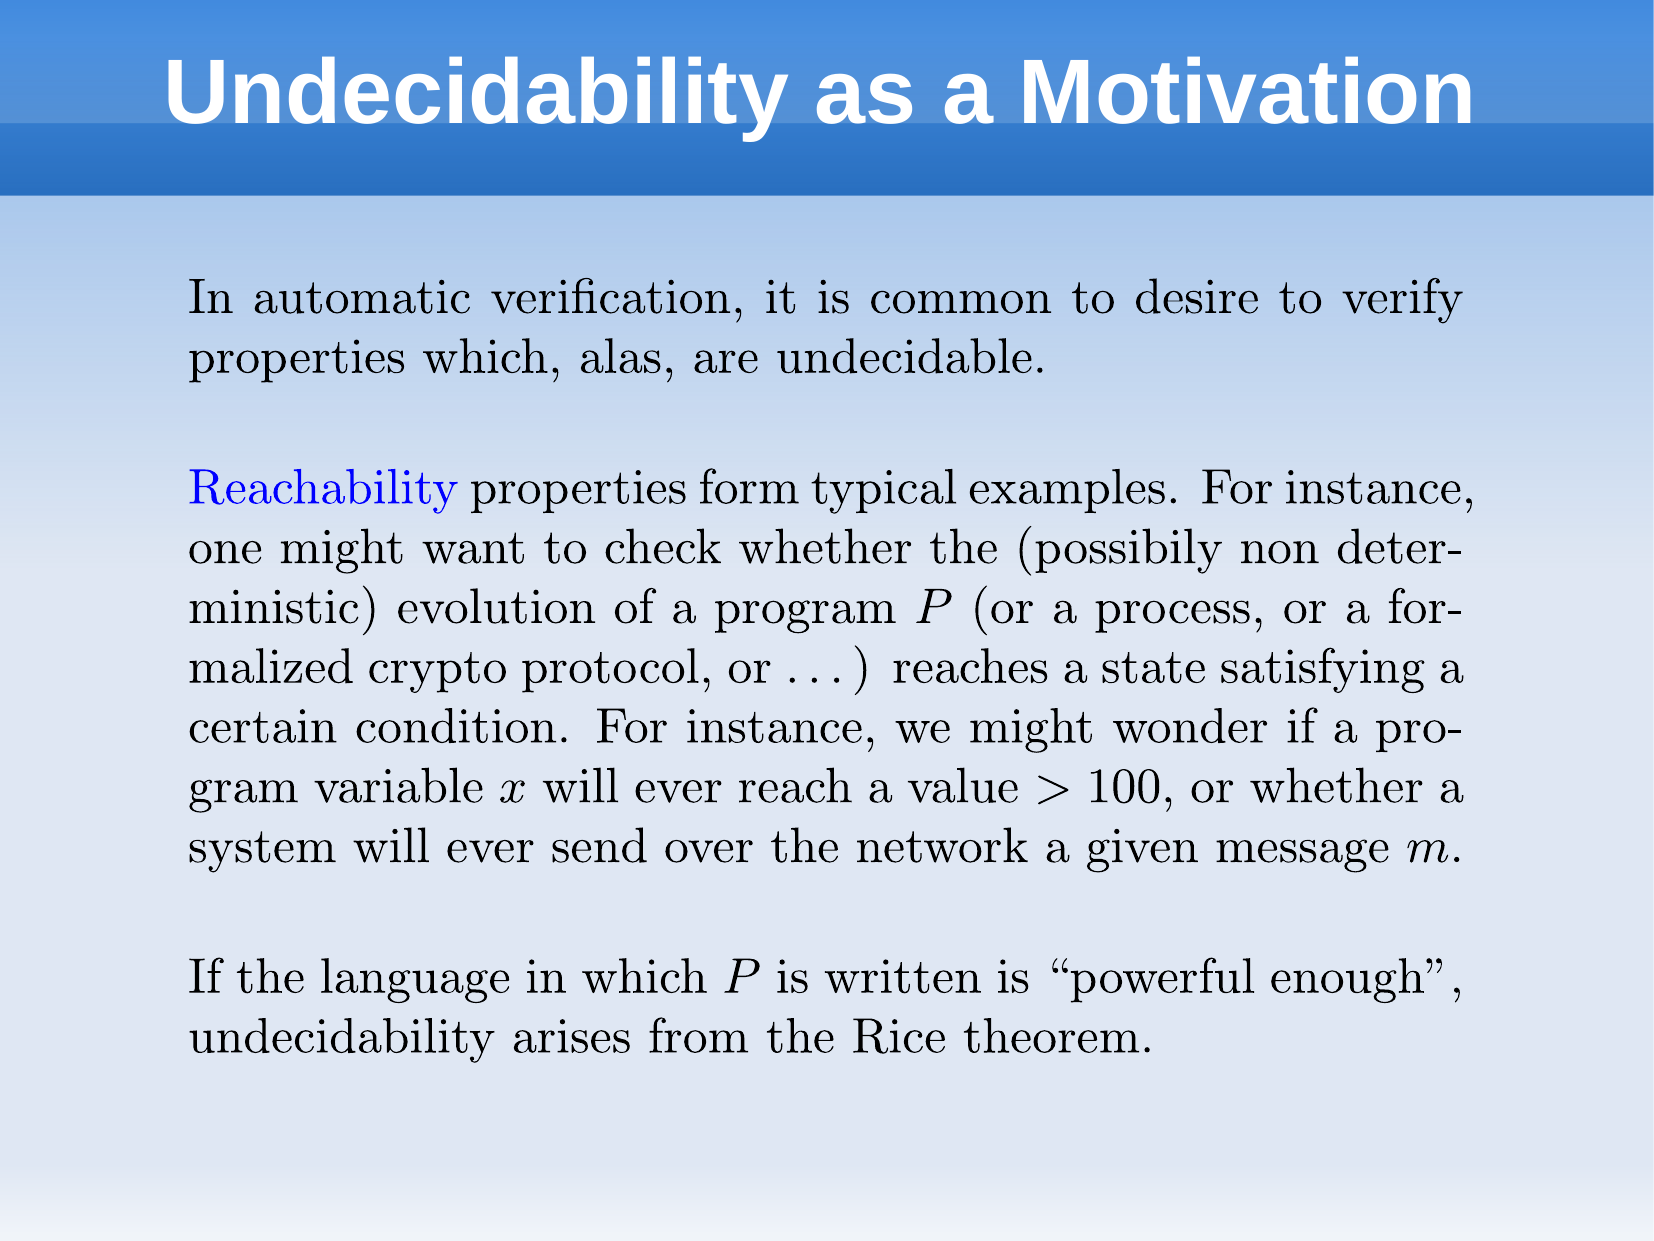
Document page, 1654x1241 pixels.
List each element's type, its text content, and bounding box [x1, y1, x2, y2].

title Undecidability as a Motivation [76, 0, 1565, 188]
picture [0, 0, 1654, 1241]
text_box [187, 277, 1476, 1063]
